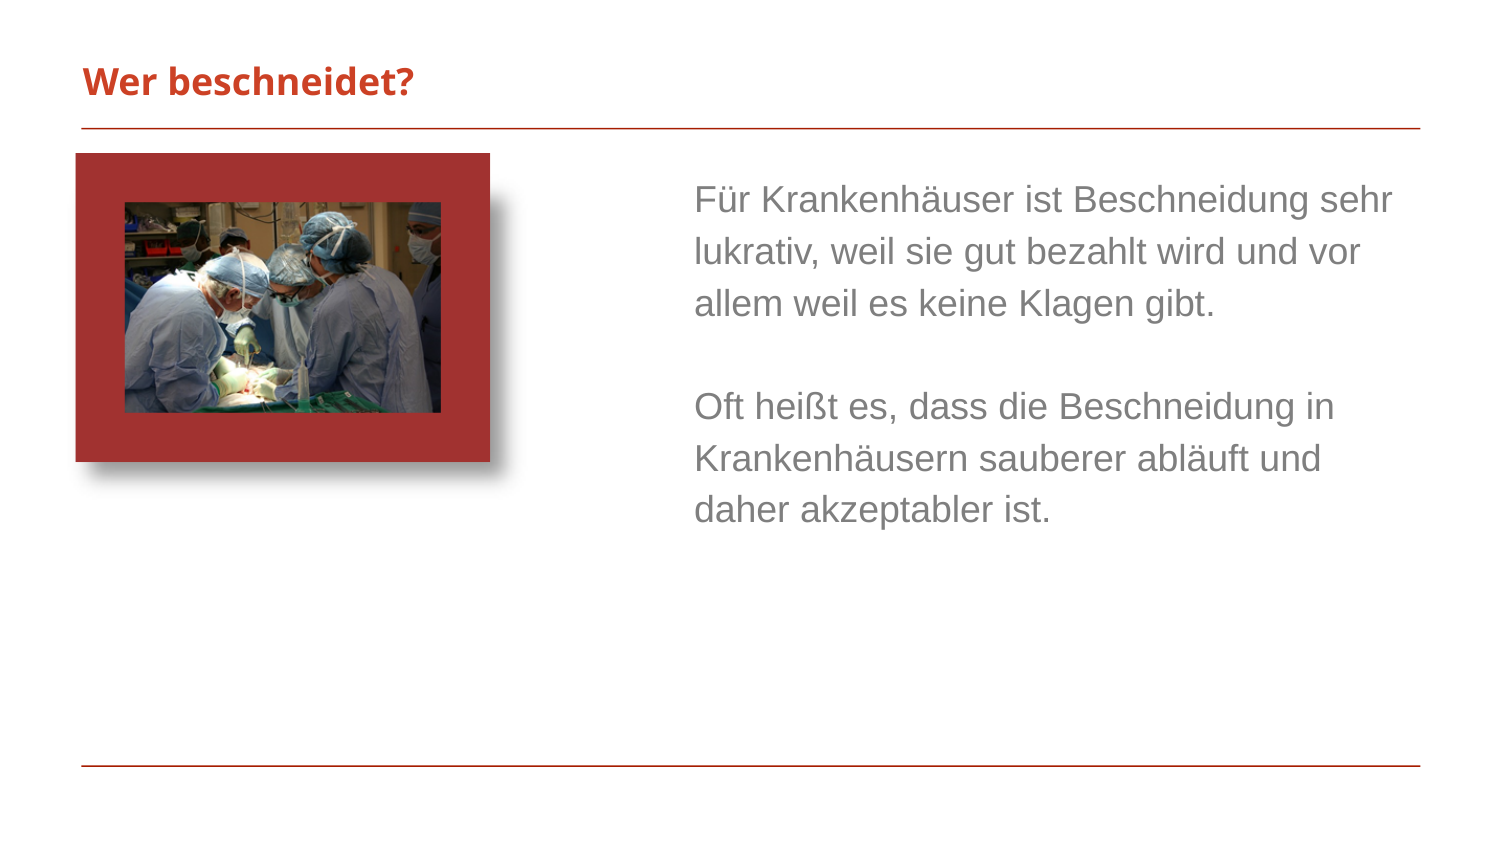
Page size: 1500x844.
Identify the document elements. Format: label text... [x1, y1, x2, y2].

picture [62, 153, 533, 505]
text_box Wer beschneidet? [67, 43, 1078, 117]
text_box Für Krankenhäuser ist Beschneidung sehr lukrativ, weil sie gut bezahlt wird und vor allem weil es keine Klagen gibt. Oft heißt es, dass die Beschneidung in Krankenhäusern sauberer abläuft und daher akzeptabler ist. [679, 153, 1437, 742]
